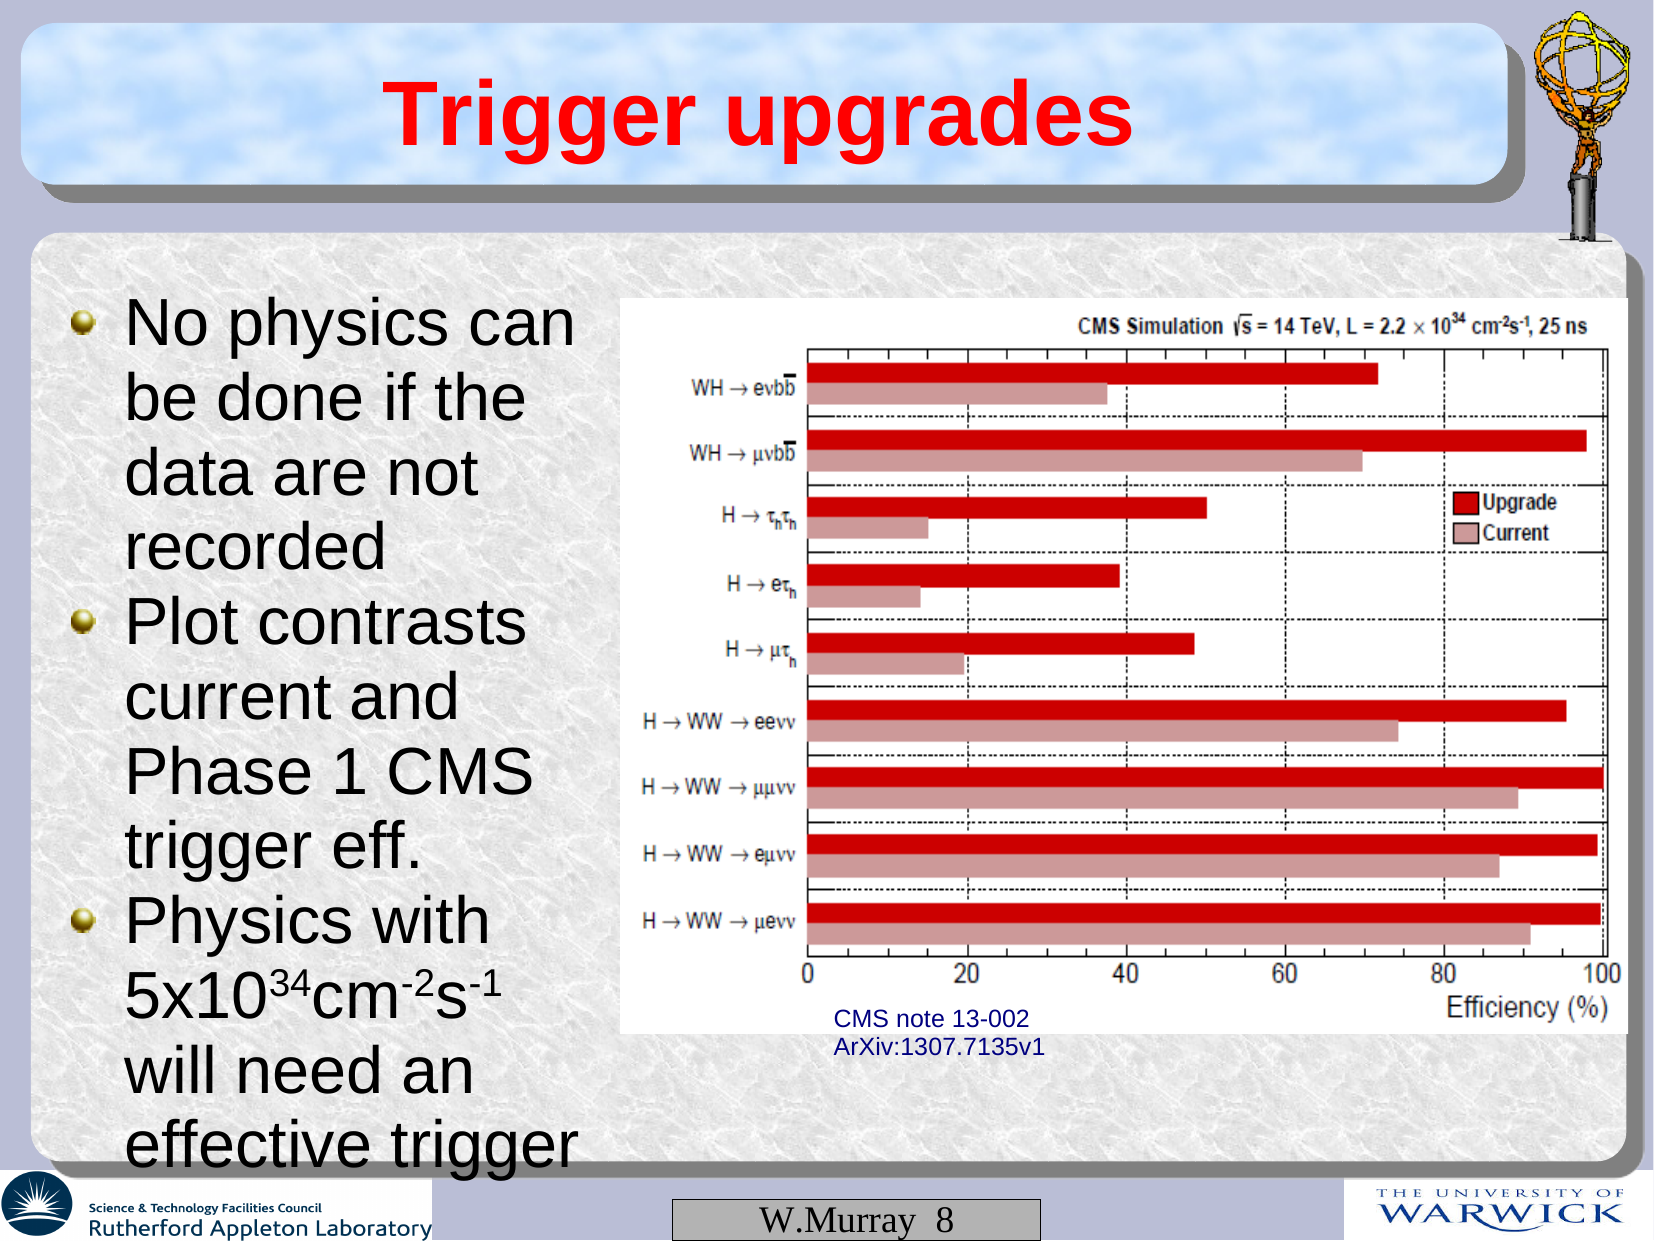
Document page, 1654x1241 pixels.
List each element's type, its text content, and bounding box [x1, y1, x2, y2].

text_box CMS note 13-002 ArXiv:1307.7135v1 [819, 997, 1254, 1069]
picture [0, 1170, 432, 1241]
list No physics can be done if the data are not recorded Plot contrasts current and Phase 1 CMS trigger eff. Physics with 5x1034cm-2s-1 will need an effective trigger [53, 285, 582, 1193]
picture [30, 0, 1654, 1162]
picture [1344, 1170, 1654, 1241]
picture [20, 22, 1508, 181]
title Trigger upgrades [29, 39, 1489, 190]
